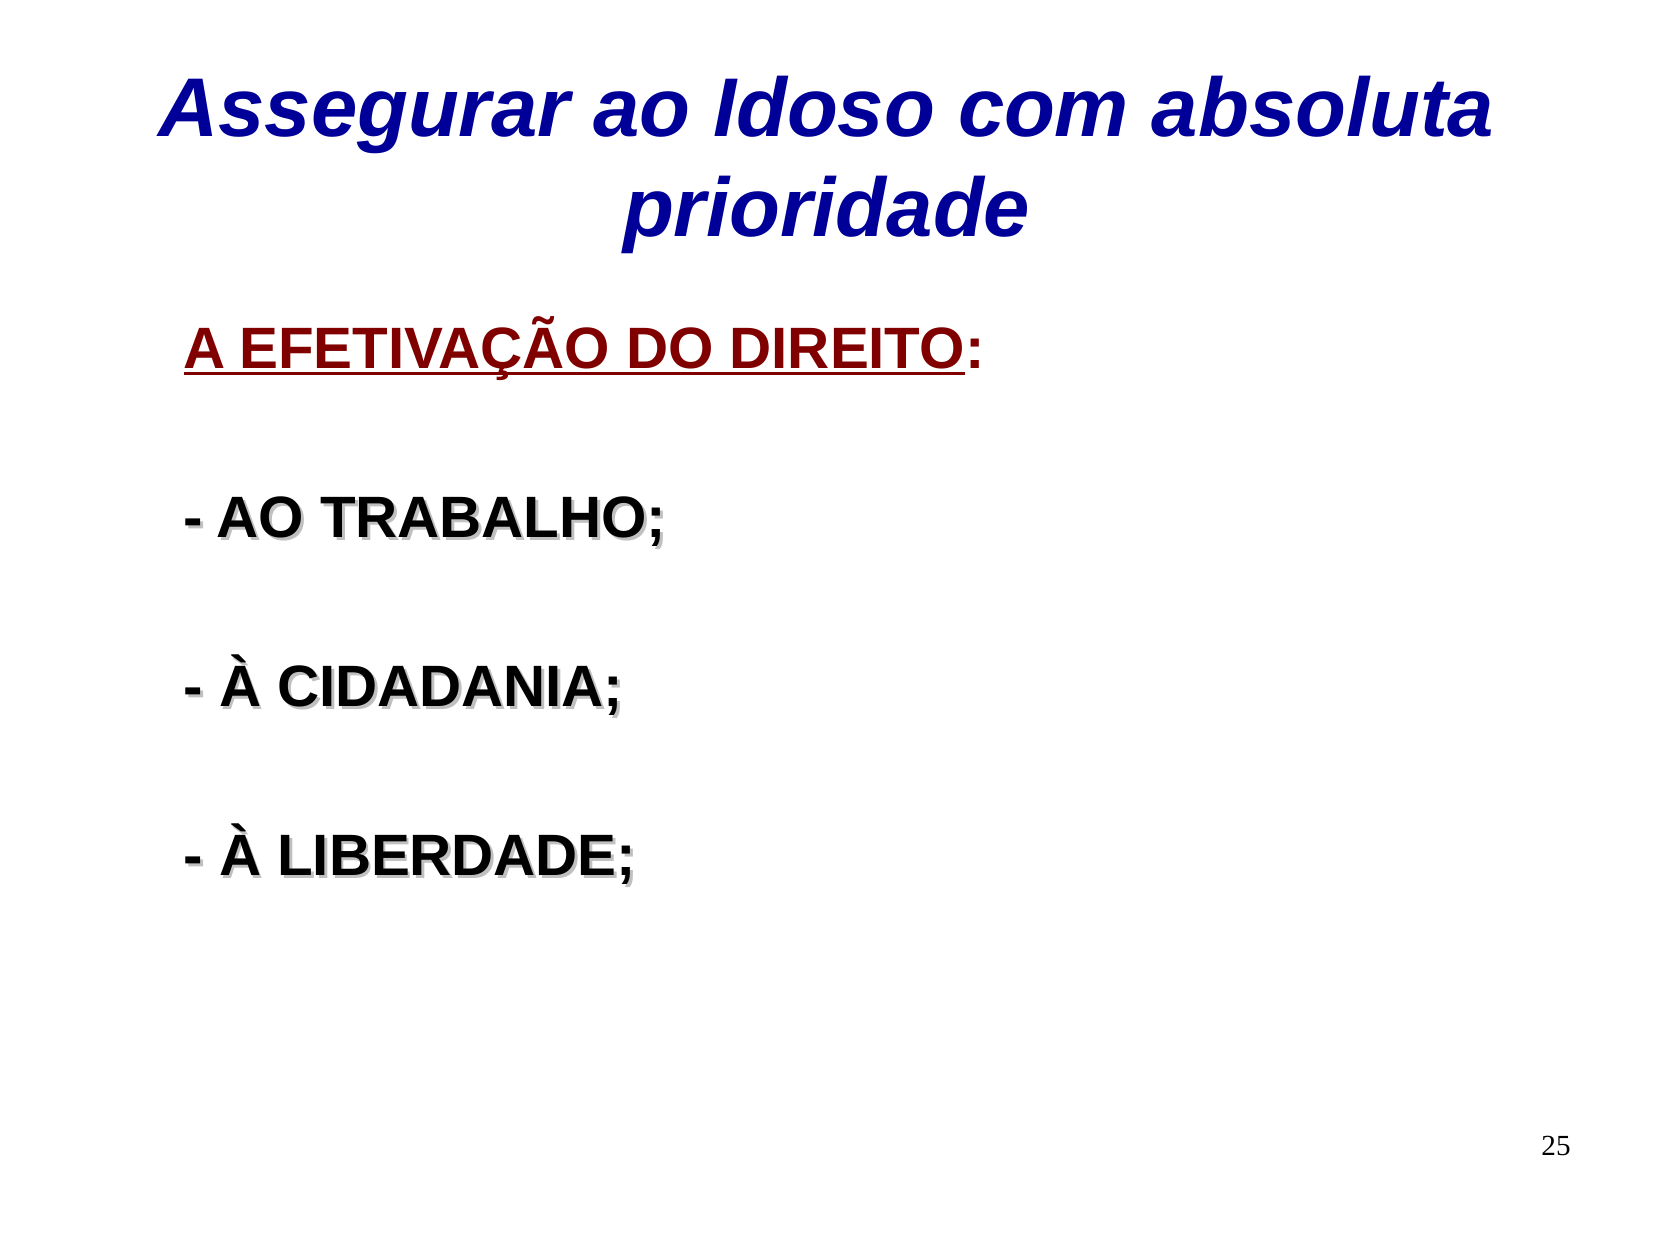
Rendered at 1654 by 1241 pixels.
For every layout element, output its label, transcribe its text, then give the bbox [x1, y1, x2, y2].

list A EFETIVAÇÃO DO DIREITO: - AO TRABALHO; - À CIDADANIA; - À LIBERDADE; [68, 303, 1558, 1122]
title Assegurar ao Idoso com absoluta prioridade [82, 34, 1571, 272]
